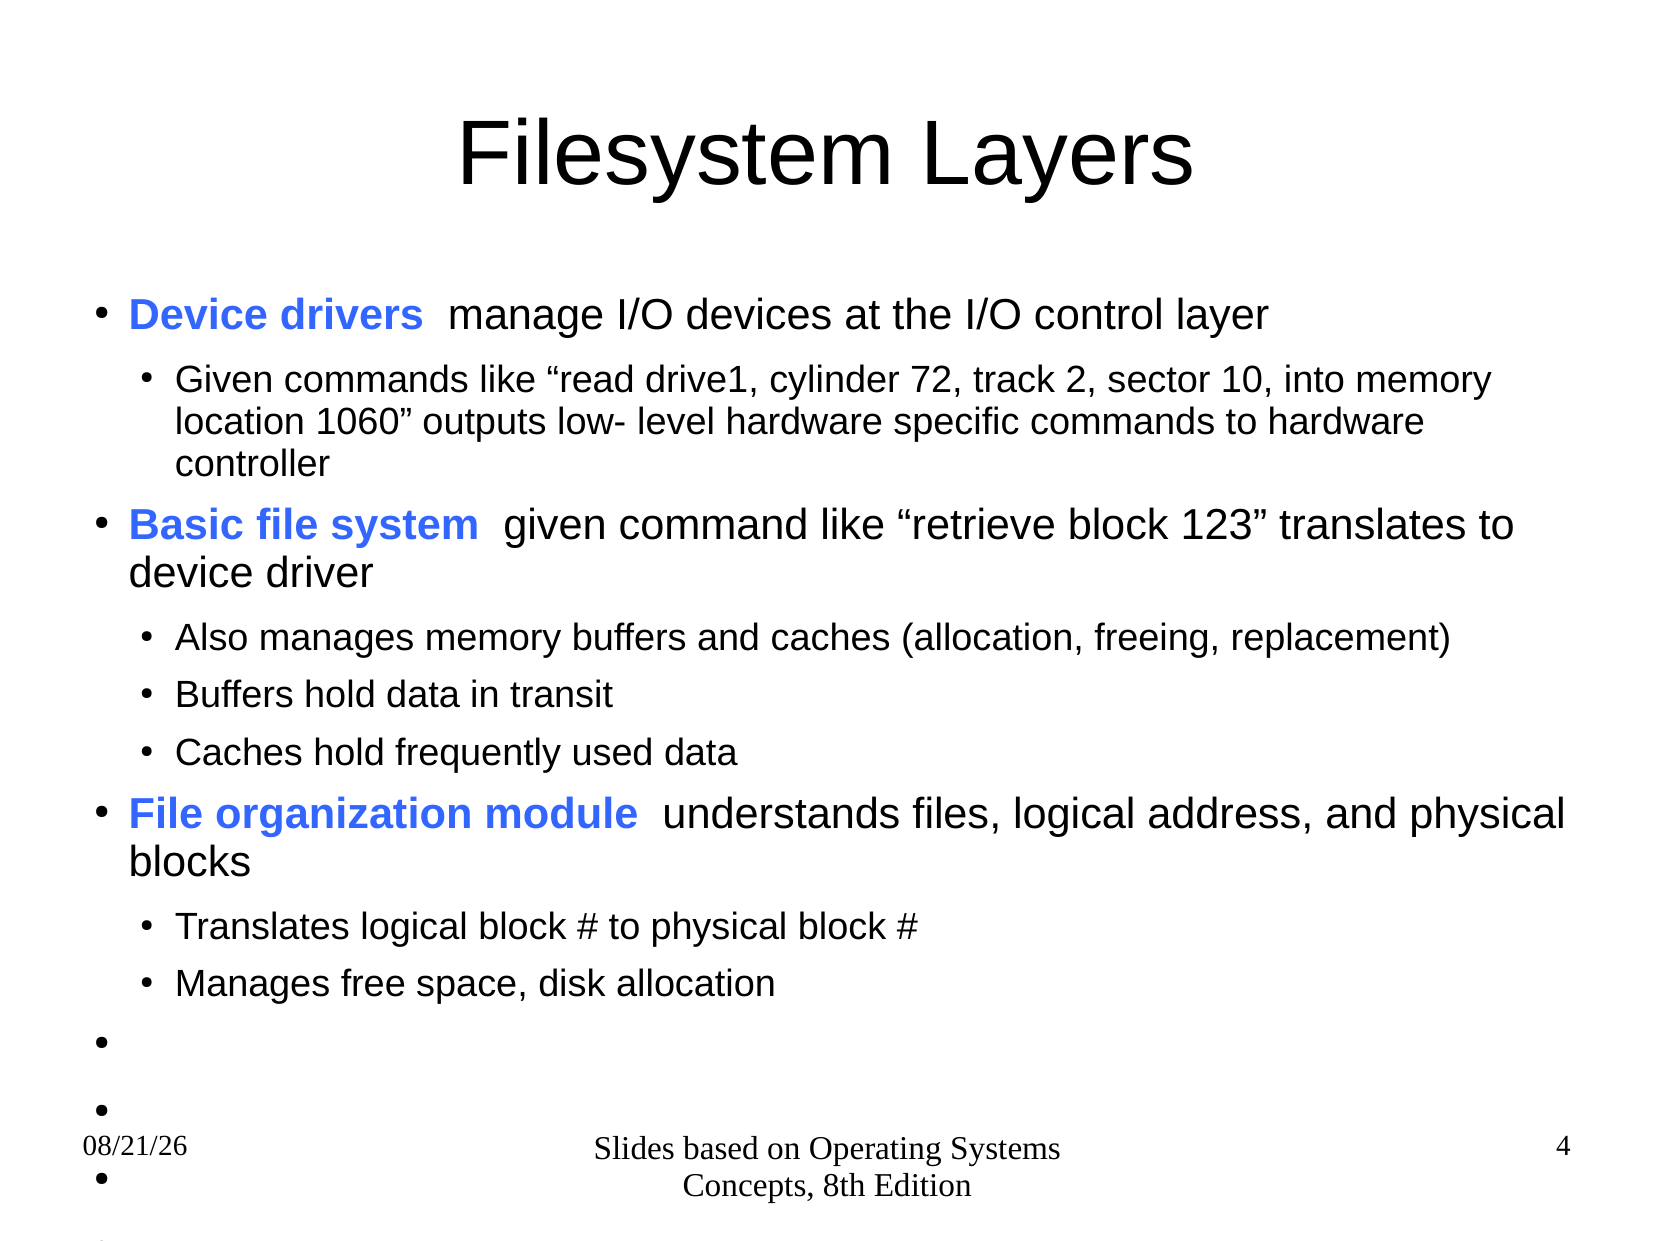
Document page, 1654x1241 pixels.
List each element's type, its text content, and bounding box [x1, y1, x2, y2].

title Filesystem Layers [82, 49, 1571, 257]
list Device drivers manage I/O devices at the I/O control layer Given commands like “read drive1, cylinder 72, track 2, sector 10, into memory location 1060” outputs low- level hardware specific commands to hardware controller Basic file system given command like “retrieve block 123” translates to device driver Also manages memory buffers and caches (allocation, freeing, replacement) Buffers hold data in transit Caches hold frequently used data File organization module understands files, logical address, and physical blocks Translates logical block # to physical block # Manages free space, disk allocation [82, 290, 1571, 1010]
